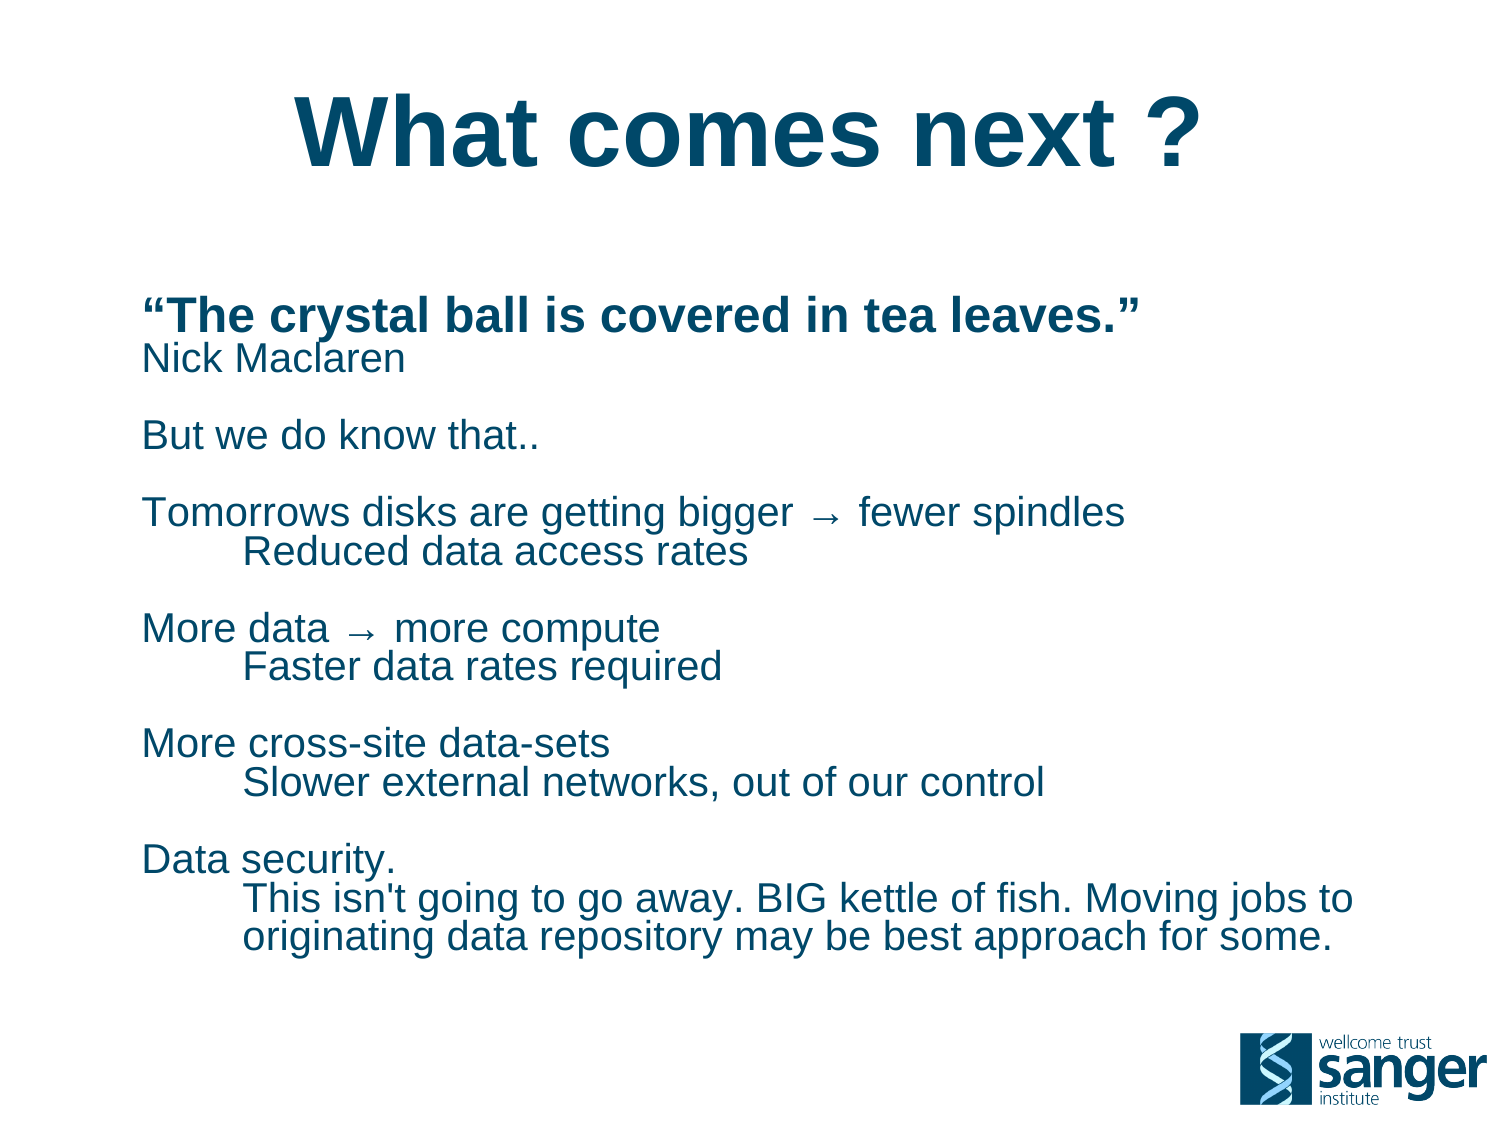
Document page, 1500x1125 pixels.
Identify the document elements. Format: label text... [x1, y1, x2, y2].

picture [1425, 1033, 1487, 1105]
list “The crystal ball is covered in tea leaves.” Nick Maclaren But we do know that.. Tomorrows disks are getting bigger → fewer spindles Reduced data access rates More data → more compute Faster data rates required More cross-site data-sets Slower external networks, out of our control Data security. This isn't going to go away. BIG kettle of fish. Moving jobs to originating data repository may be best approach for some. [75, 295, 1425, 1125]
title What comes next ? [75, 52, 1425, 226]
